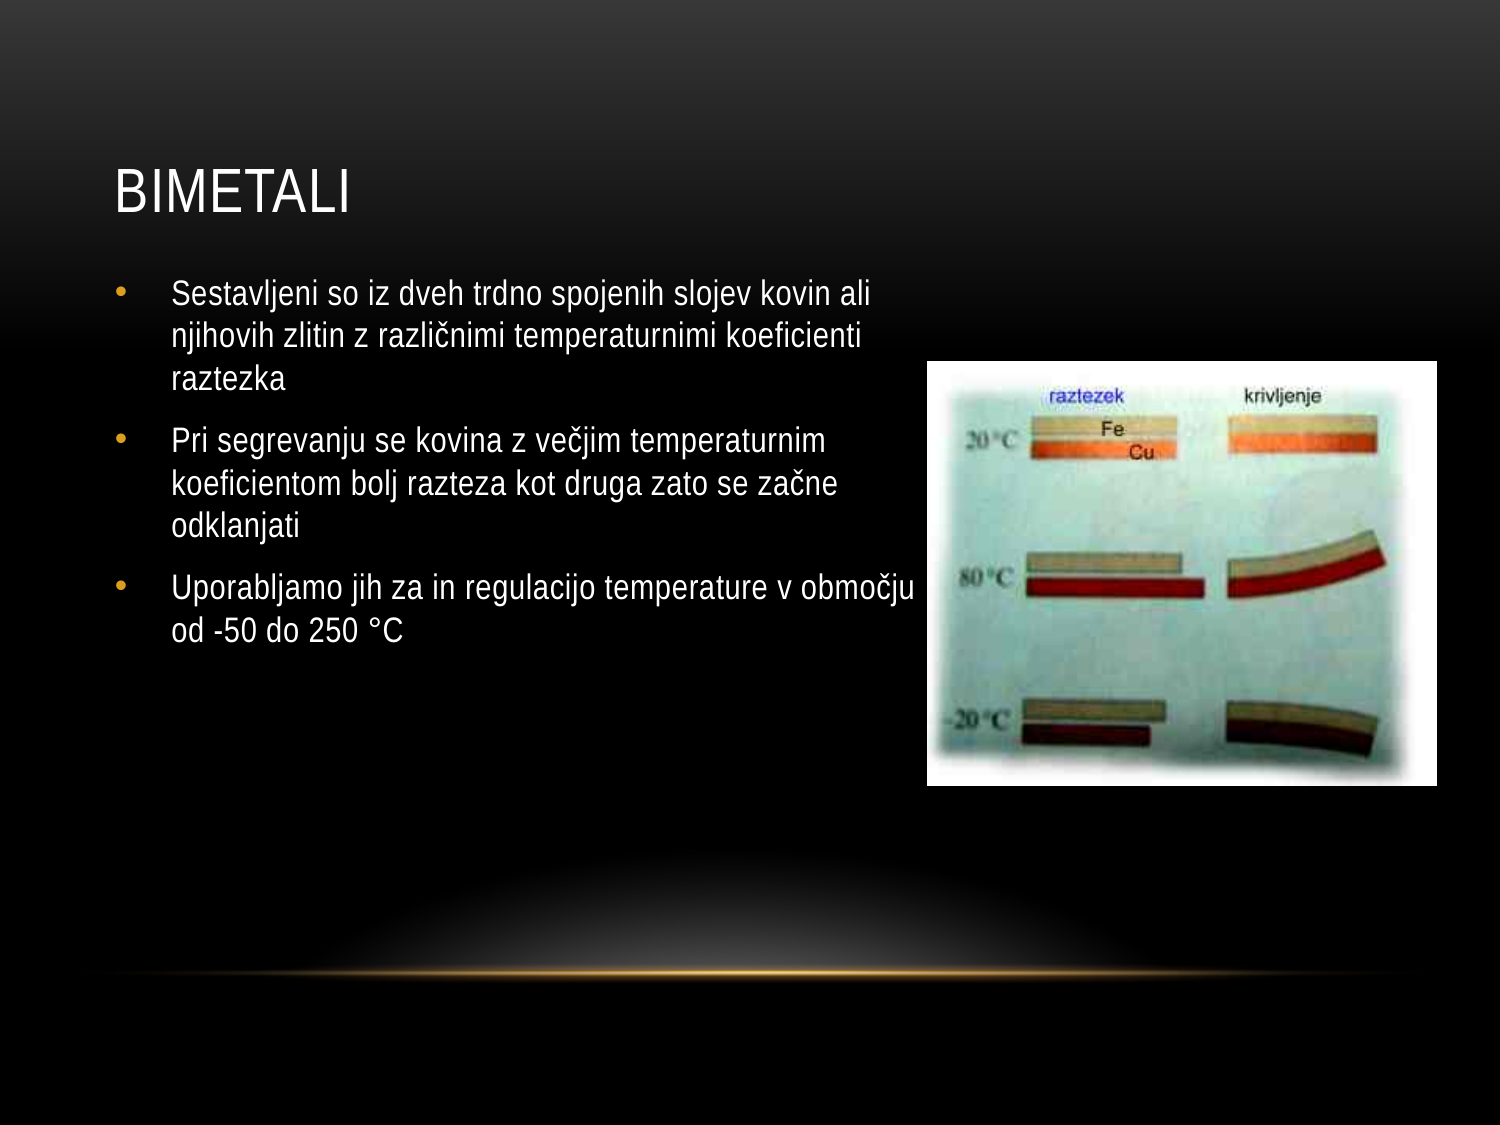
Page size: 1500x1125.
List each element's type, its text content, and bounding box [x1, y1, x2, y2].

title Bimetali [99, 45, 1400, 233]
list Sestavljeni so iz dveh trdno spojenih slojev kovin ali njihovih zlitin z različnimi temperaturnimi koeficienti raztezka Pri segrevanju se kovina z večjim temperaturnim koeficientom bolj razteza kot druga zato se začne odklanjati Uporabljamo jih za in regulacijo temperature v območju od -50 do 250 °C [99, 262, 939, 938]
picture [0, 0, 1500, 1125]
